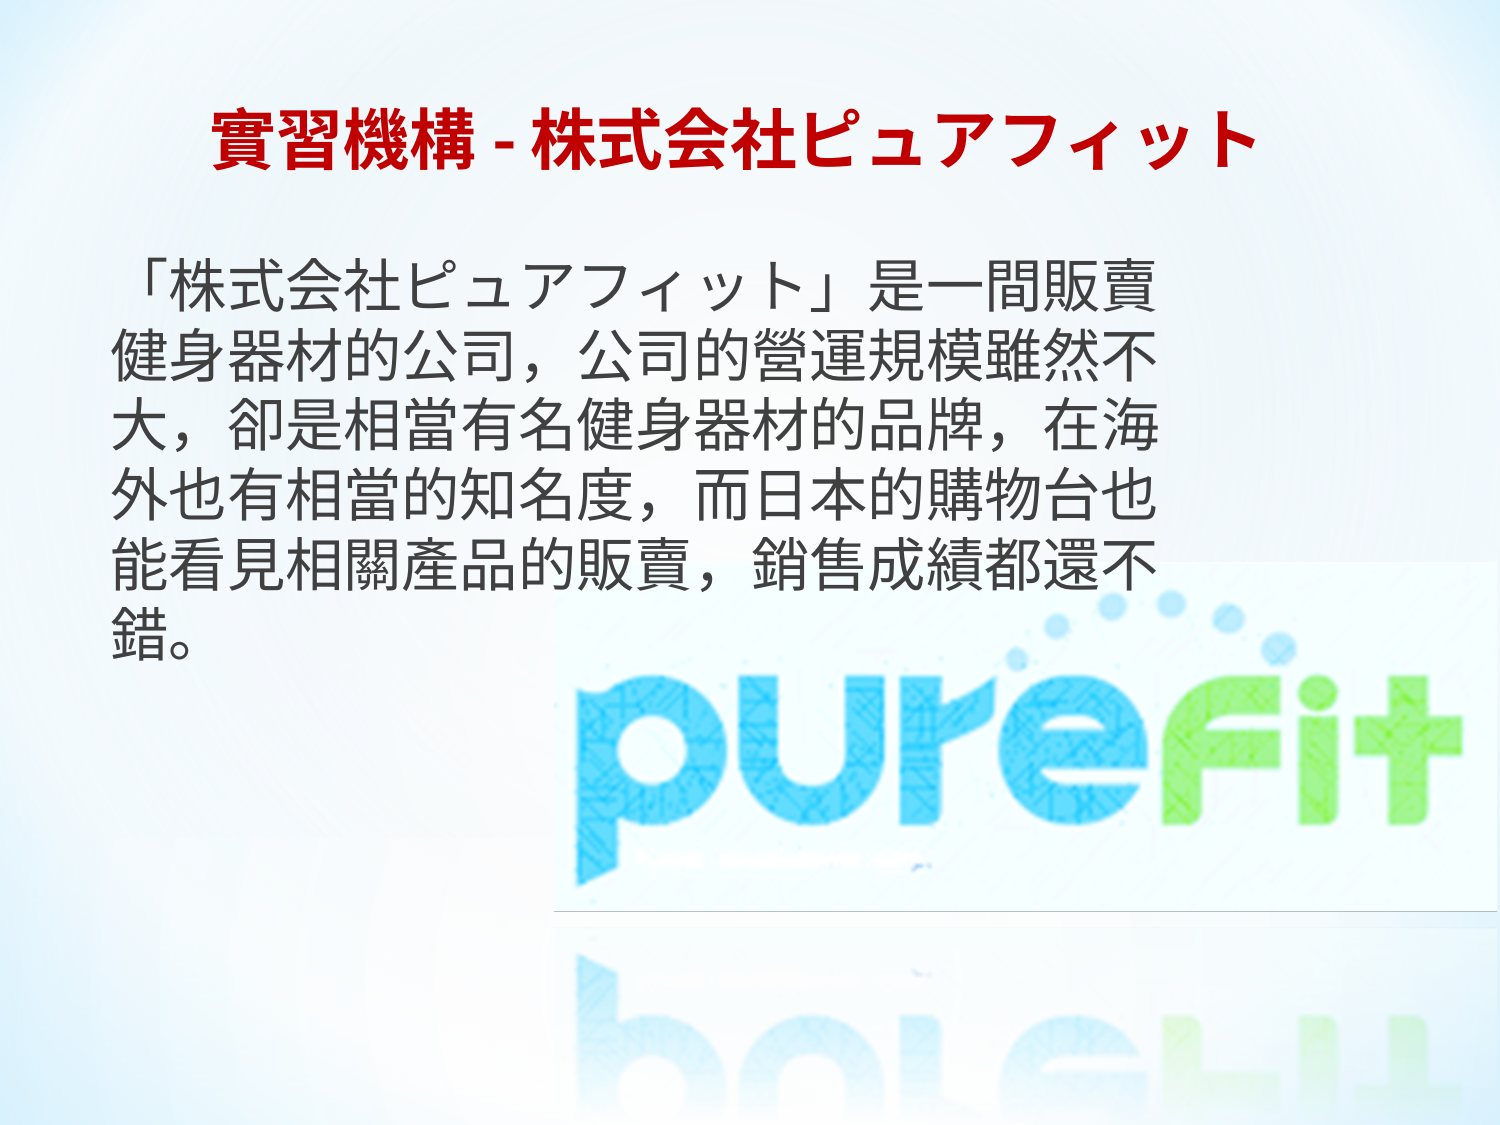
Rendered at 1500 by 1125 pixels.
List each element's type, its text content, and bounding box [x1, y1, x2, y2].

list 「株式会社ピュアフィット」是一間販賣健身器材的公司，公司的營運規模雖然不大，卻是相當有名健身器材的品牌，在海外也有相當的知名度，而日本的購物台也能看見相關產品的販賣，銷售成績都還不錯。 [88, 241, 1199, 738]
picture [0, 0, 1500, 1125]
text_box 實習機構-株式会社ピュアフィット [194, 90, 1306, 186]
